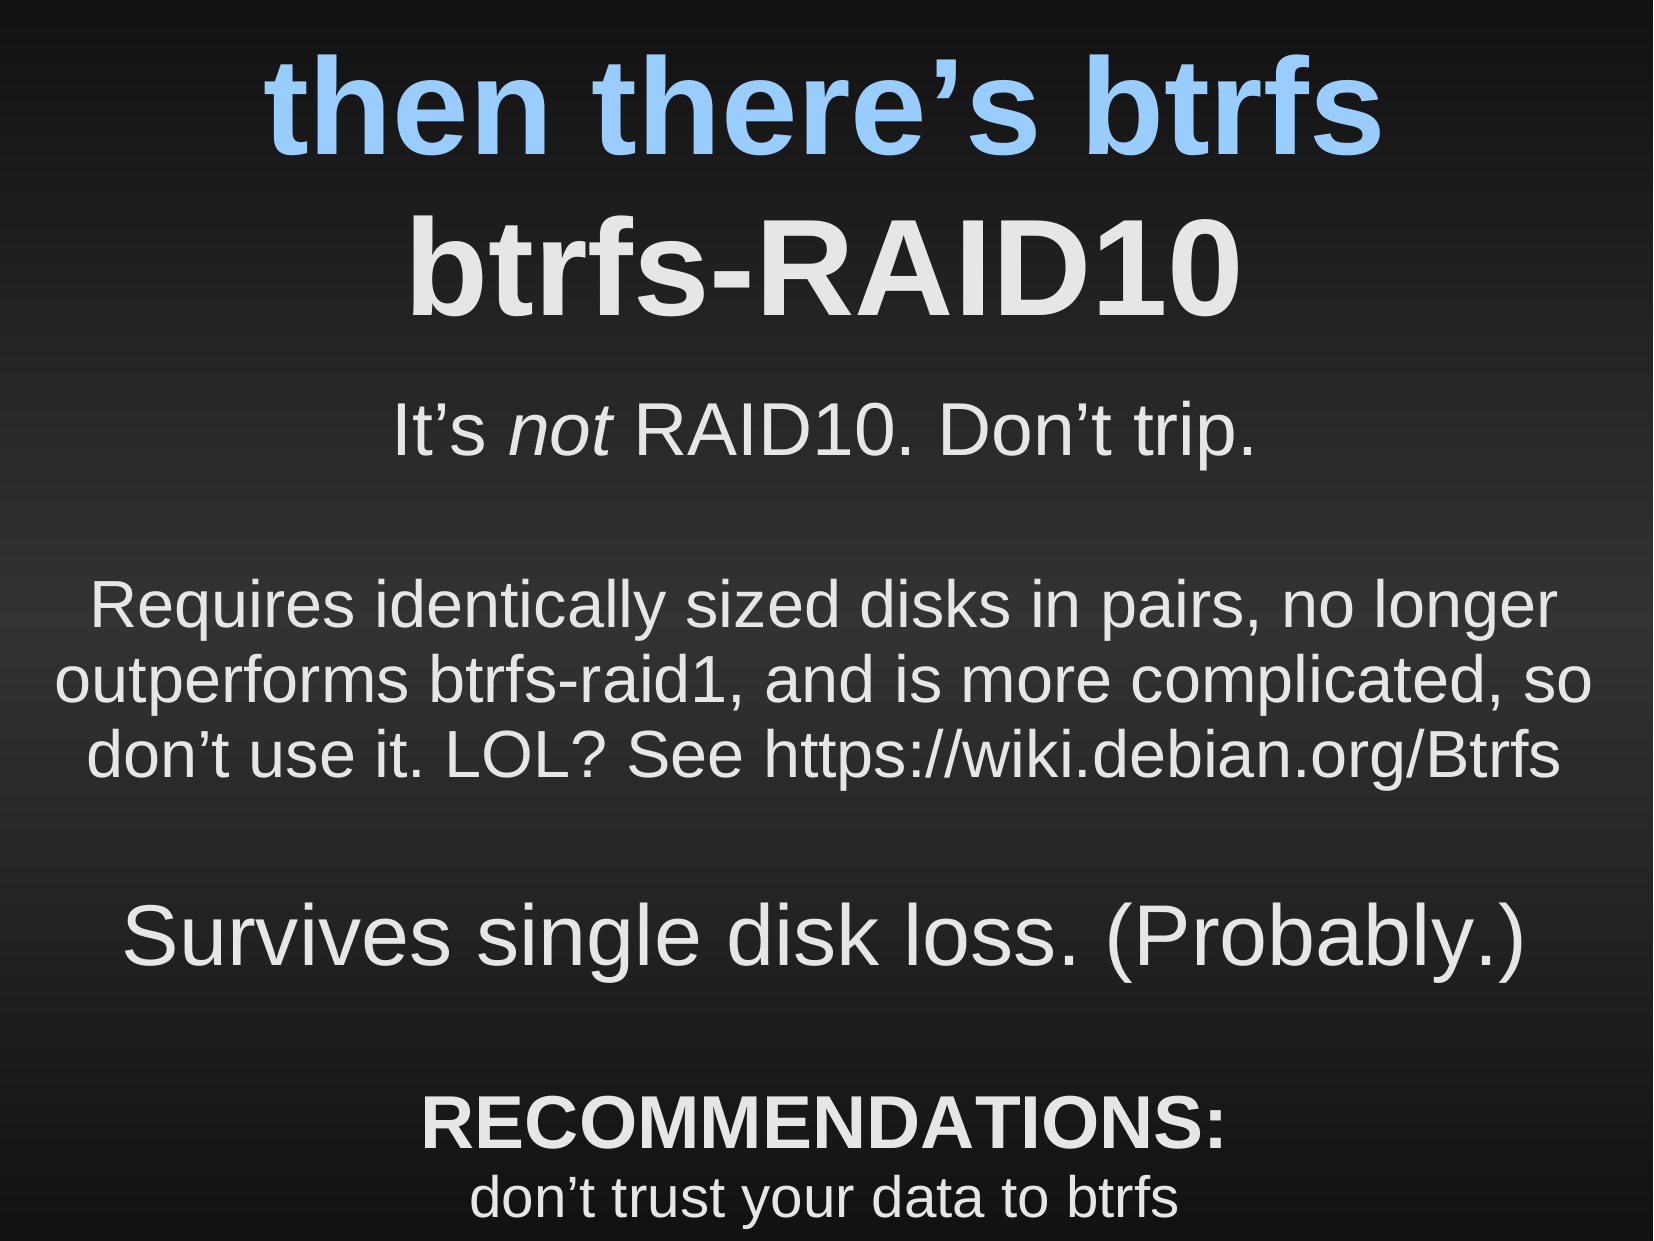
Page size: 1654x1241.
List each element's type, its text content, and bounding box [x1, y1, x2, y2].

title btrfs-RAID10 It’s not RAID10. Don’t trip. Requires identically sized disks in pairs, no longer outperforms btrfs-raid1, and is more complicated, so don’t use it. LOL? See https://wiki.debian.org/Btrfs Survives single disk loss. (Probably.) RECOMMENDATIONS: don’t trust your data to btrfs [0, 180, 1651, 1241]
title then there’s btrfs [0, 2, 1651, 180]
